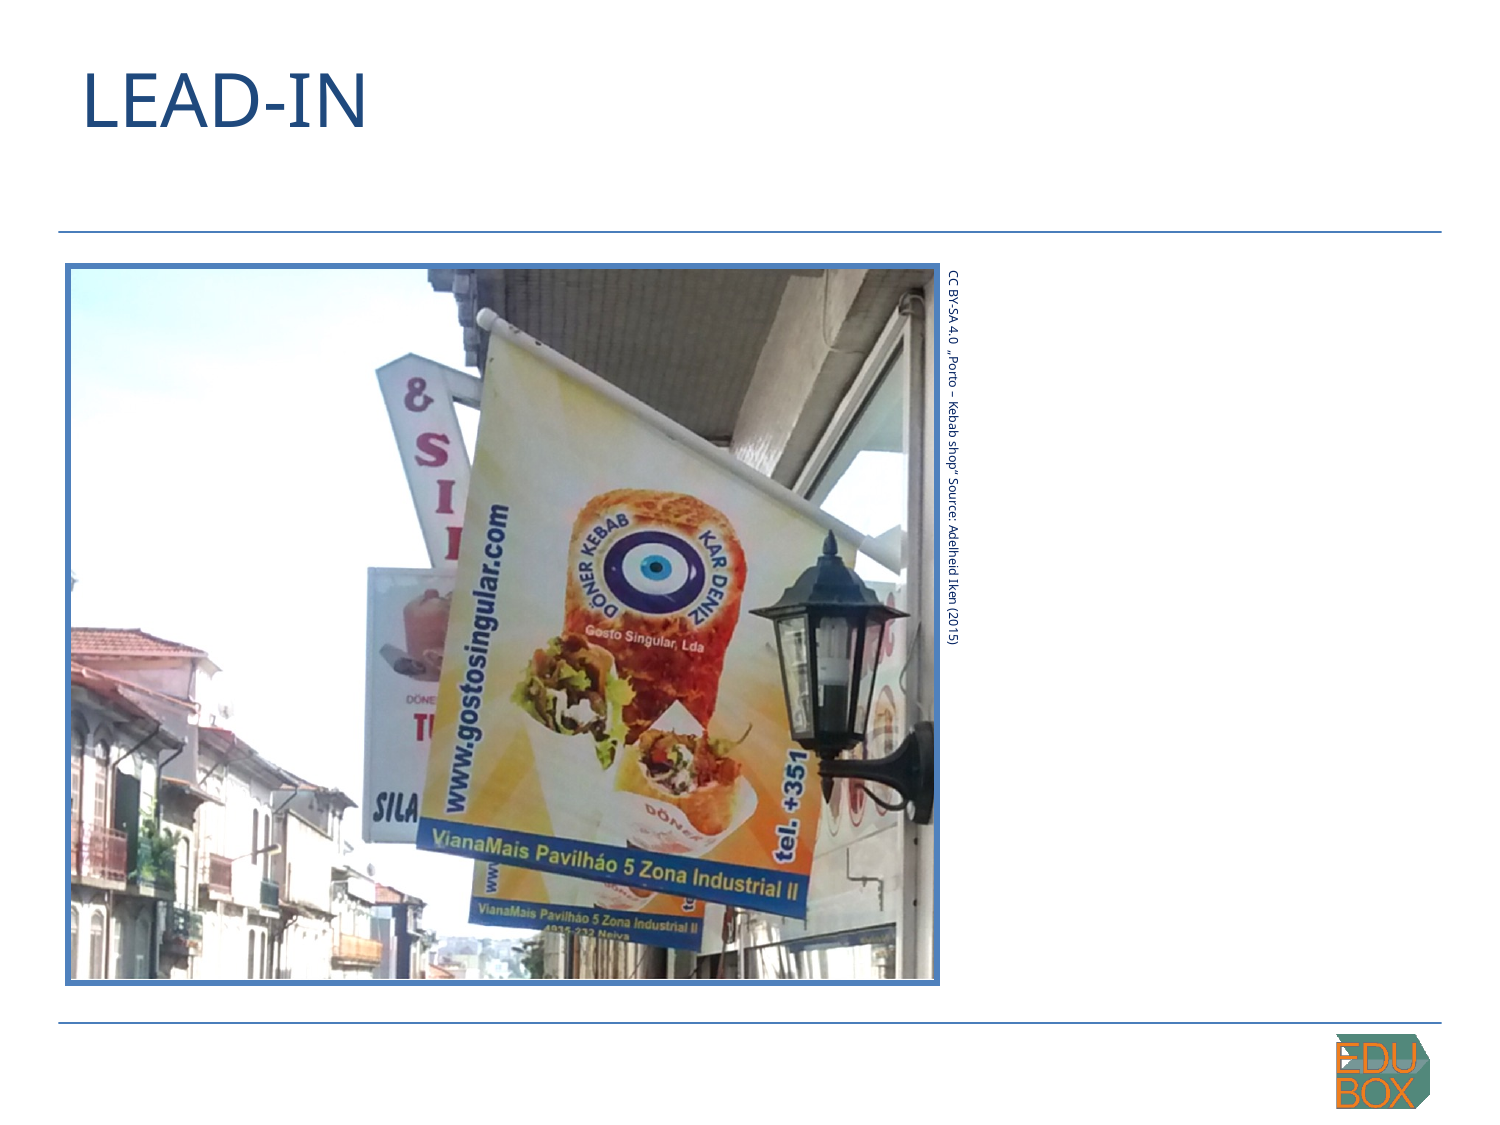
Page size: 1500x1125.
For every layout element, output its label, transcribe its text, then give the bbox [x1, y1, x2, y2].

picture [71, 268, 934, 981]
text_box CC BY-SA 4.0 „Porto – Kebab shop“ Source: Adelheid Iken (2015) [936, 255, 970, 882]
picture [1328, 1028, 1437, 1114]
title LEAD-IN [64, 42, 1040, 153]
